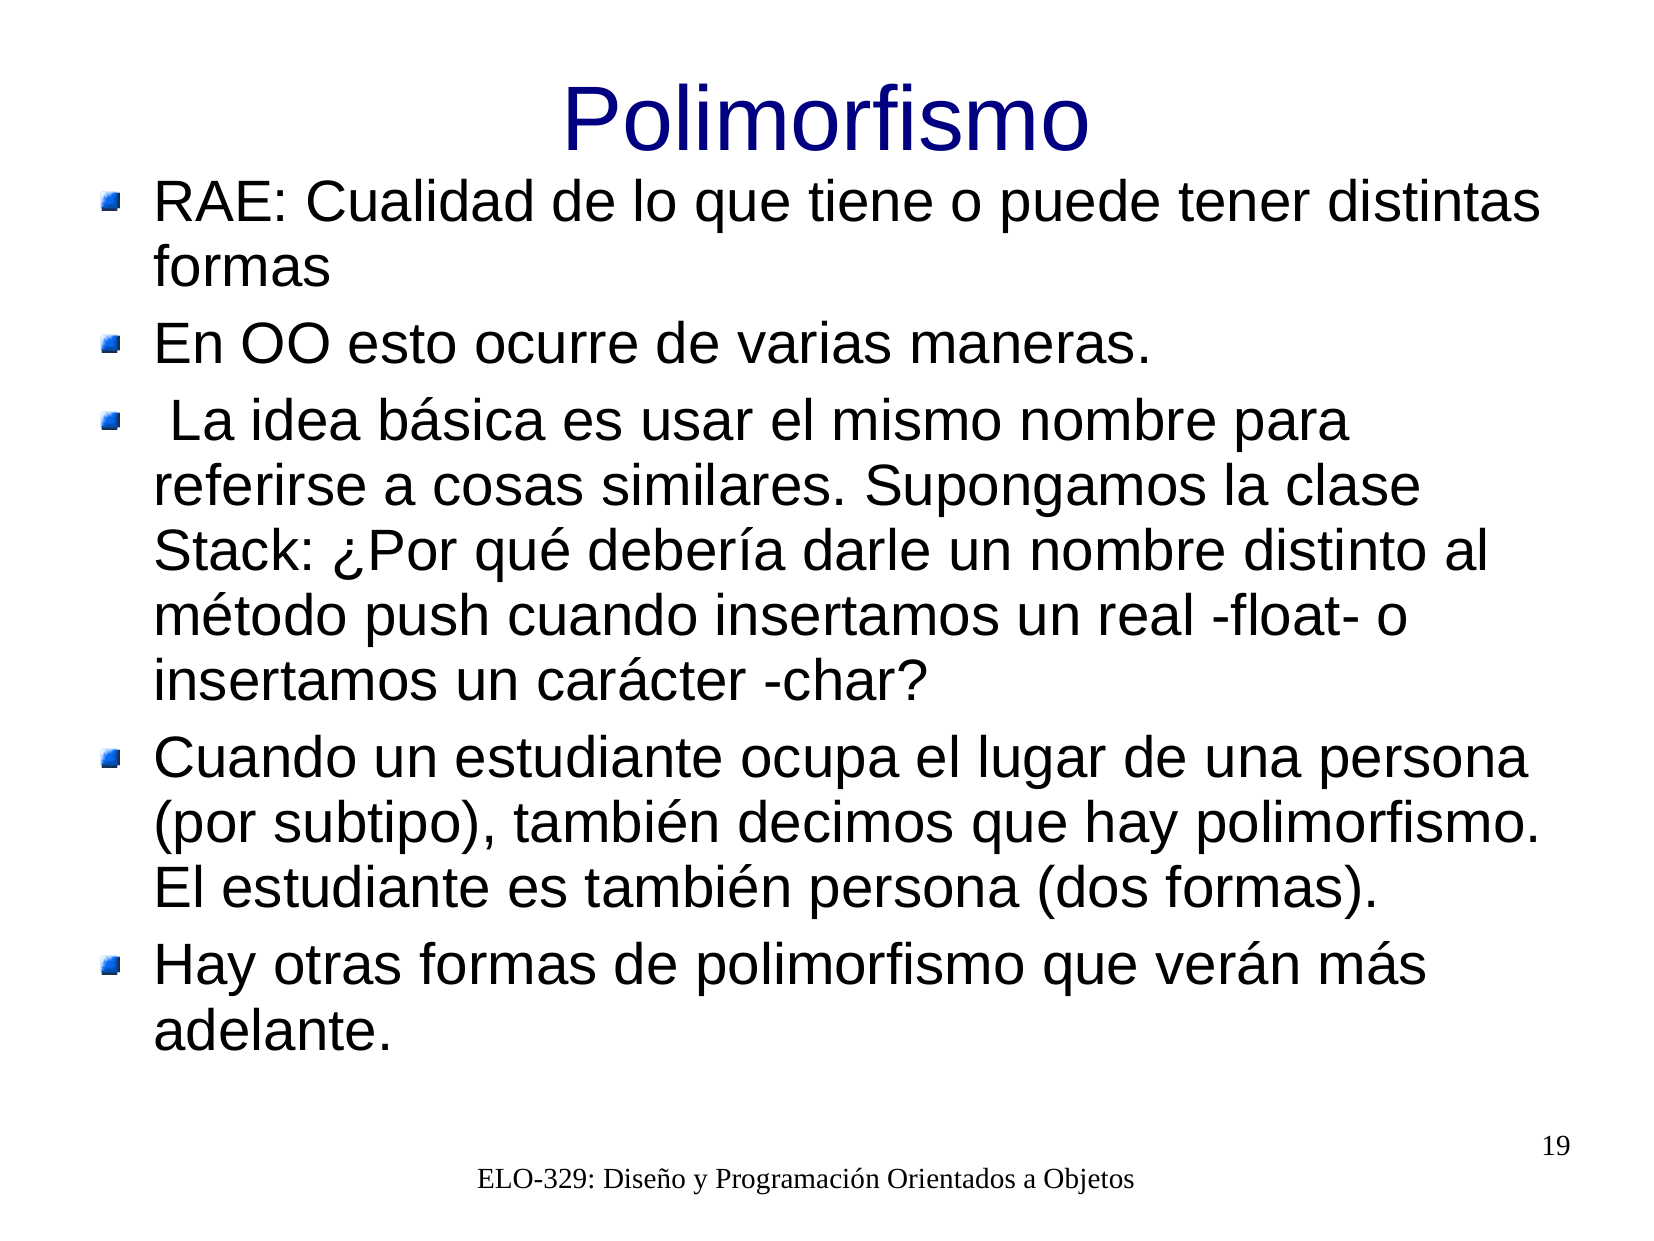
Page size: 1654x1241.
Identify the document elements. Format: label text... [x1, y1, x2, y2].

list RAE: Cualidad de lo que tiene o puede tener distintas formas En OO esto ocurre de varias maneras. La idea básica es usar el mismo nombre para referirse a cosas similares. Supongamos la clase Stack: ¿Por qué debería darle un nombre distinto al método push cuando insertamos un real -float- o insertamos un carácter -char? Cuando un estudiante ocupa el lugar de una persona (por subtipo), también decimos que hay polimorfismo. El estudiante es también persona (dos formas). Hay otras formas de polimorfismo que verán más adelante. [82, 169, 1571, 1171]
title Polimorfismo [82, 49, 1571, 169]
